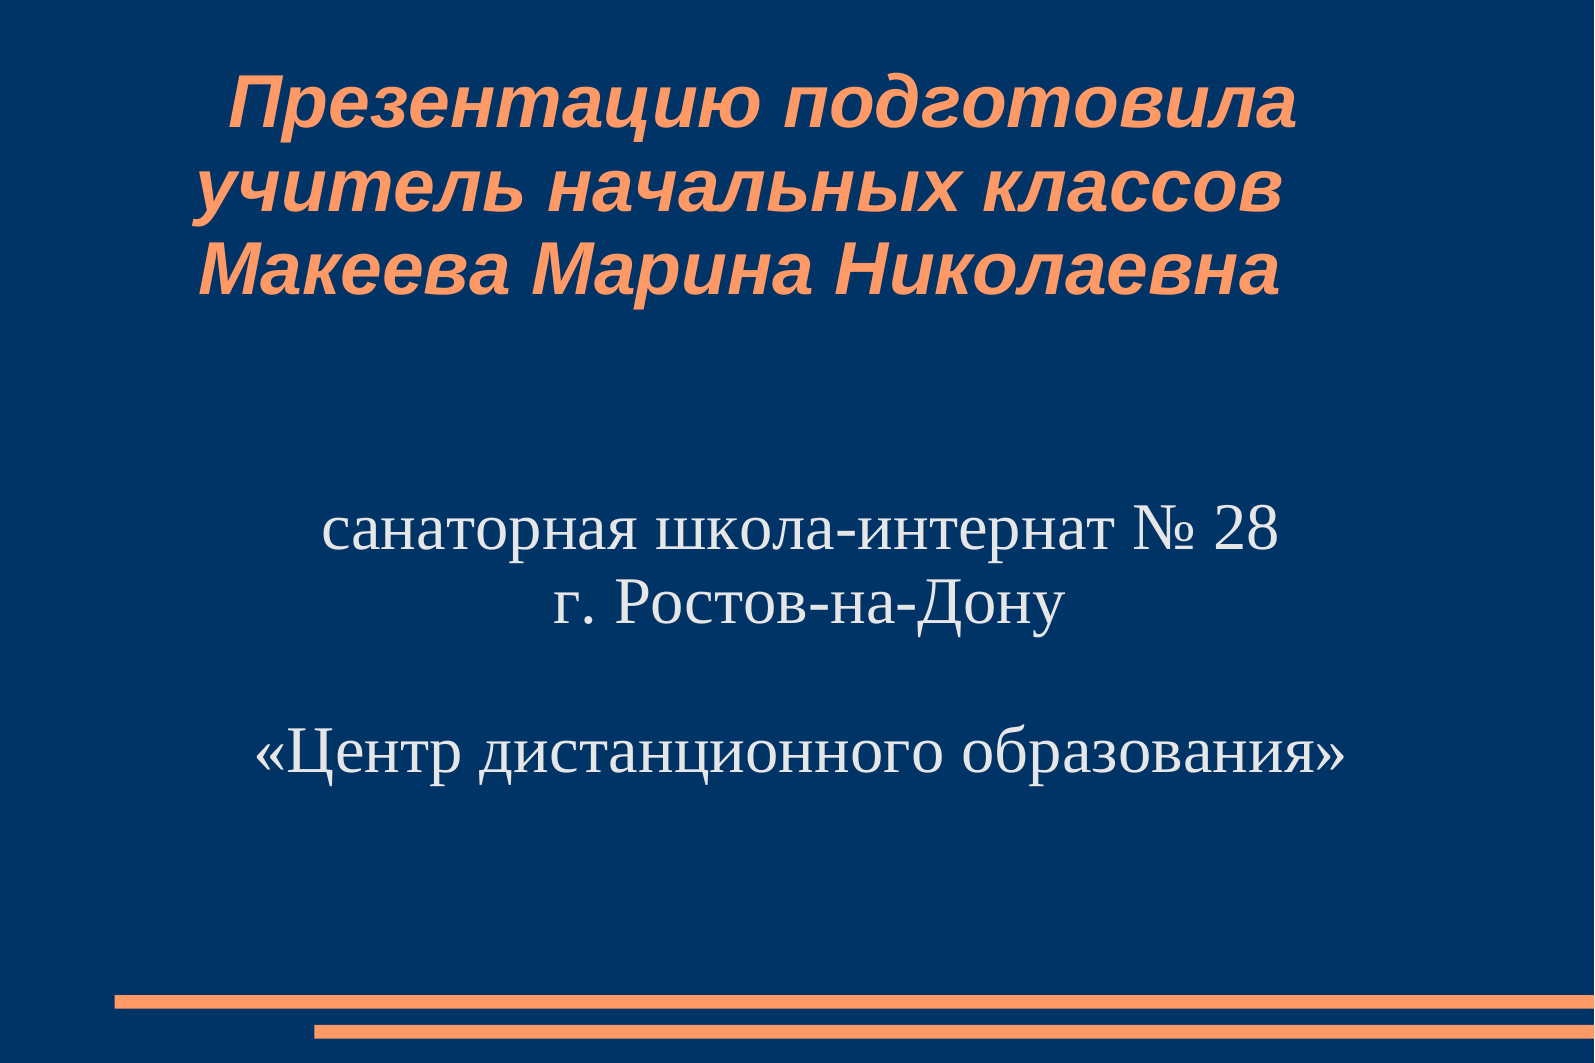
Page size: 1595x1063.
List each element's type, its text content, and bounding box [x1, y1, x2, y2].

list санаторная школа-интернат № 28 г. Ростов-на-Дону «Центр дистанционного образования» [114, 442, 1418, 1063]
title Презентацию подготовила учитель начальных классов Макеева Марина Николаевна [59, 59, 1421, 312]
